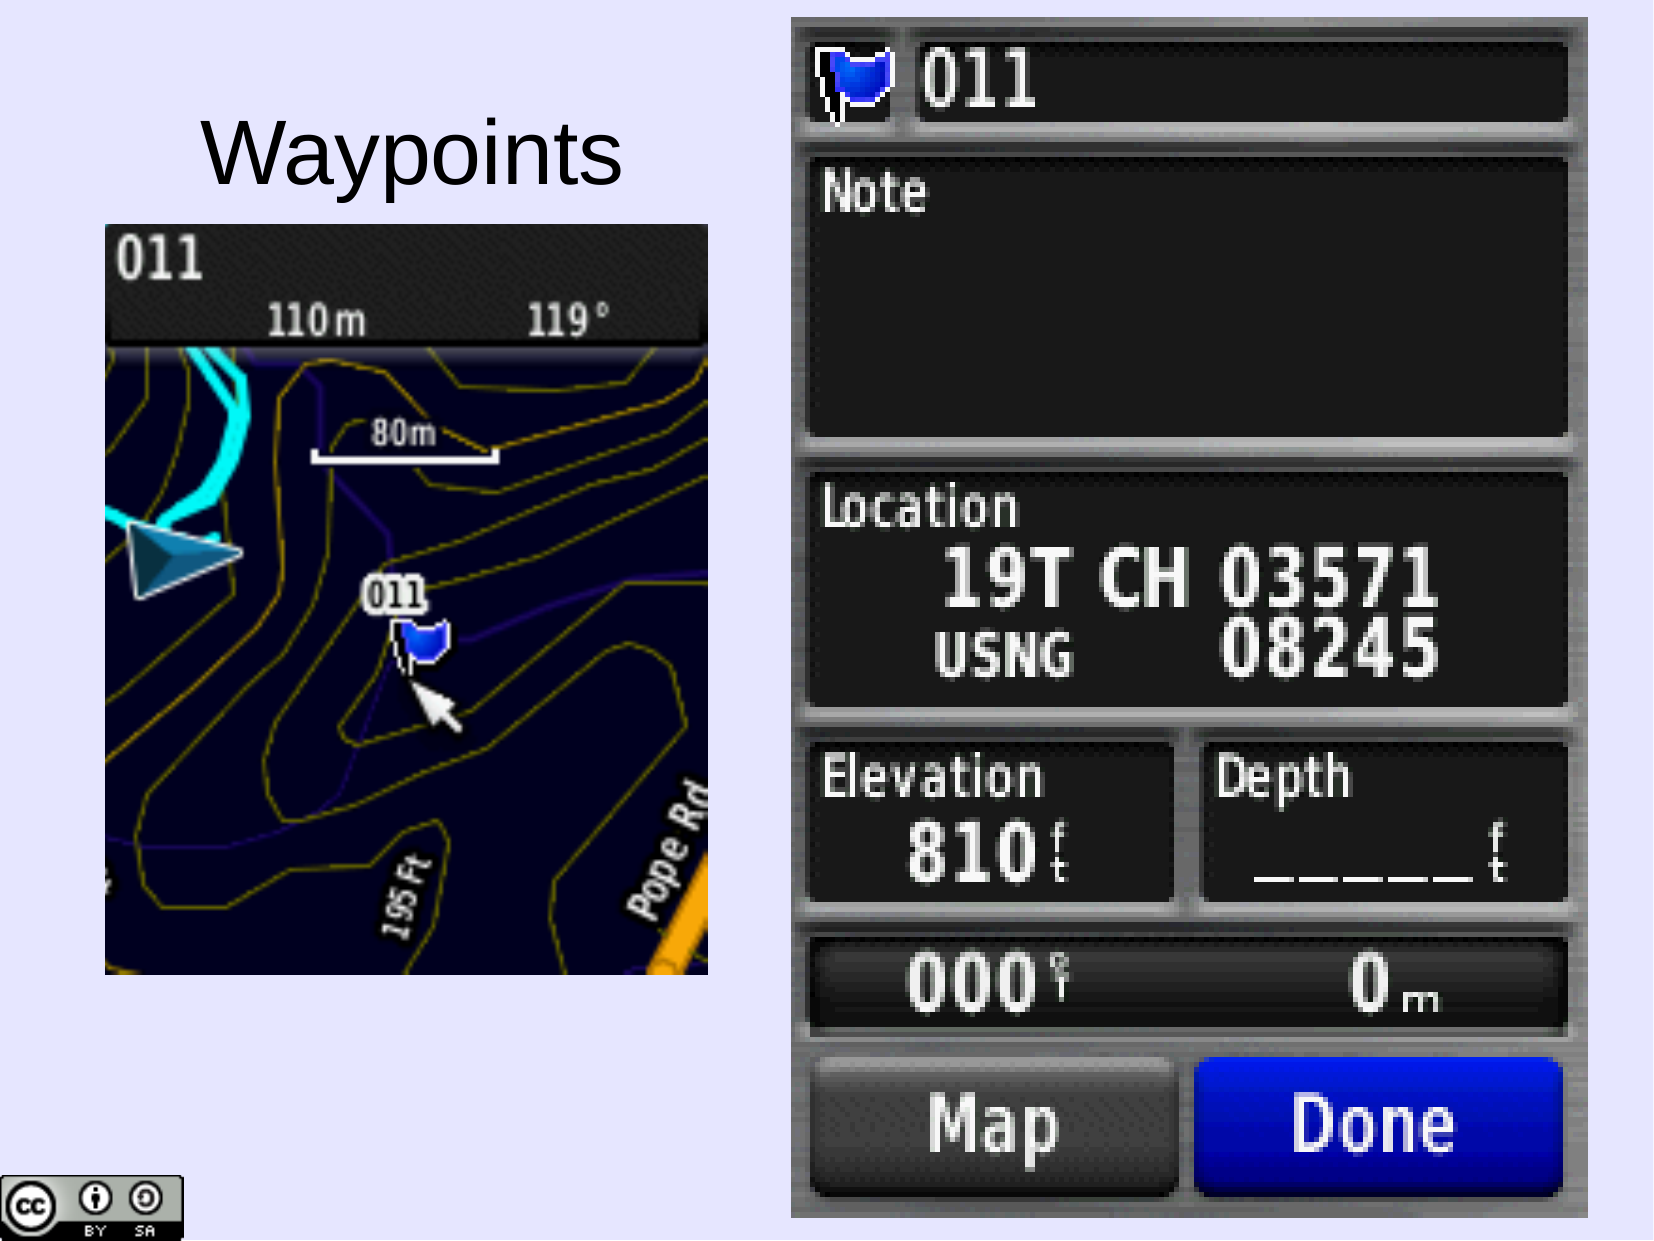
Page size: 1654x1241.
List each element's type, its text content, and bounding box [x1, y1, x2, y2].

picture [0, 1175, 184, 1241]
picture [791, 17, 1588, 1218]
title Waypoints [82, 56, 743, 250]
picture [105, 224, 708, 975]
